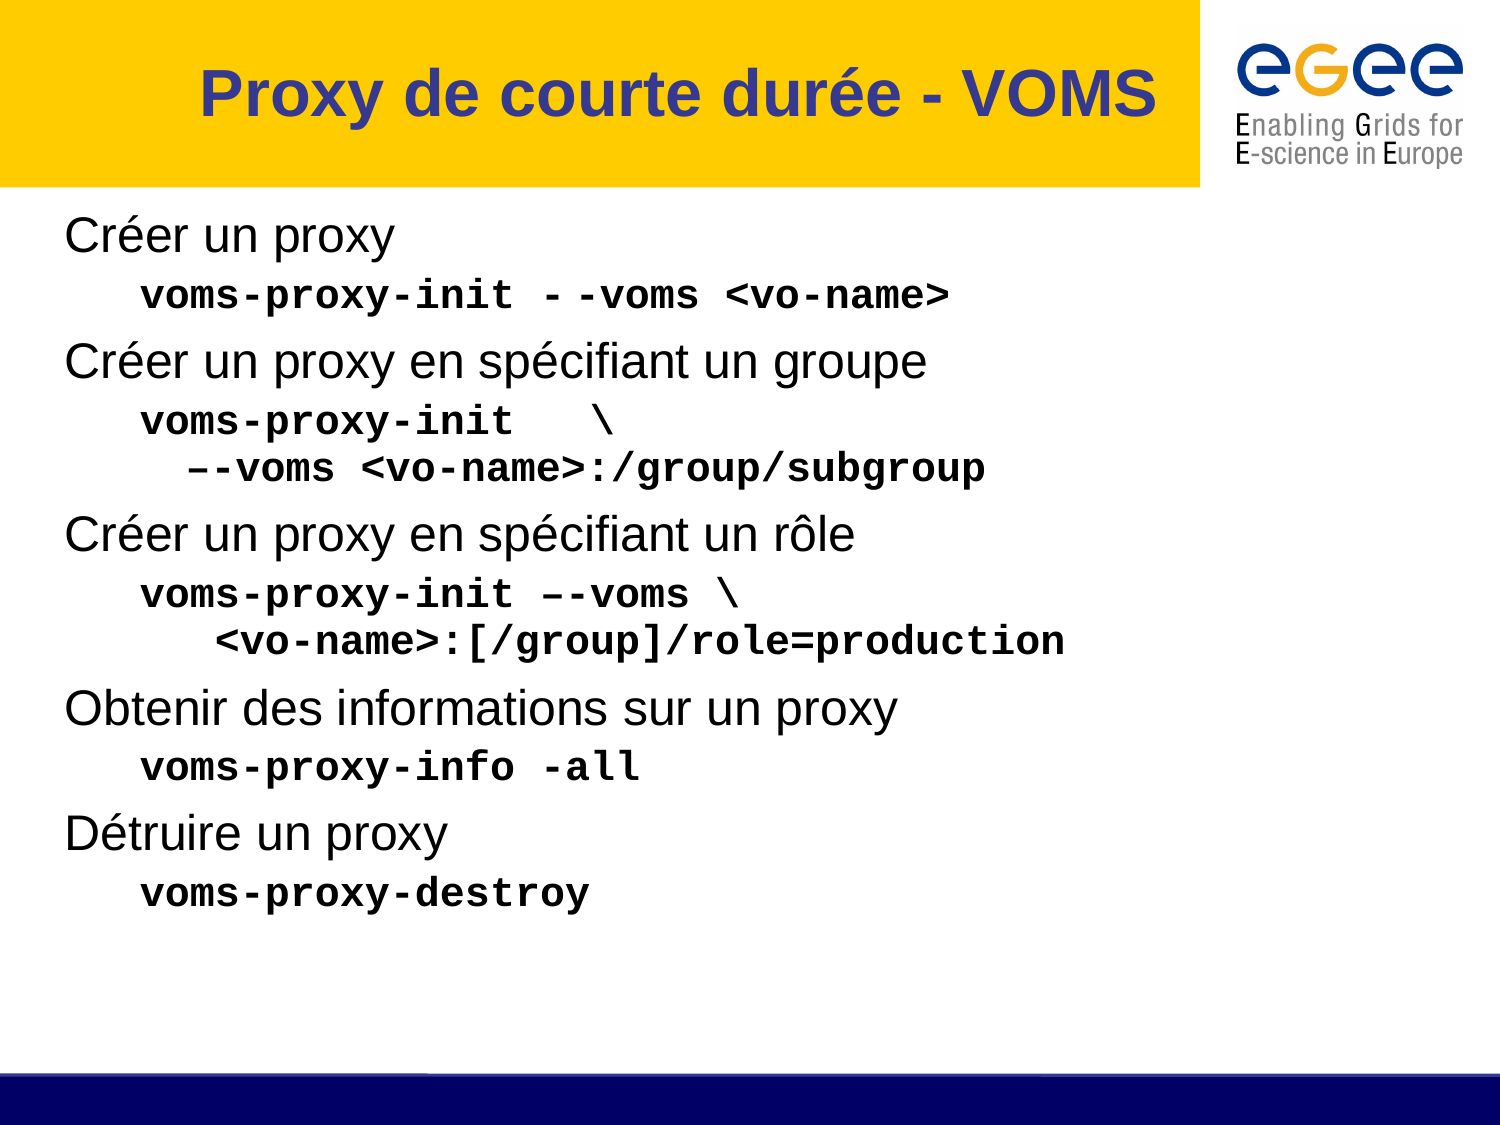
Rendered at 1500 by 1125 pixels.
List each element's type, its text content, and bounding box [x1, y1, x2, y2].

title Proxy de courte durée - VOMS [12, 35, 1174, 152]
list Créer un proxy voms-proxy-init - -voms <vo-name> Créer un proxy en spécifiant un groupe voms-proxy-init \ –-voms <vo-name>:/group/subgroup Créer un proxy en spécifiant un rôle voms-proxy-init –-voms \ <vo-name>:[/group]/role=production Obtenir des informations sur un proxy voms-proxy-info -all Détruire un proxy voms-proxy-destroy [50, 200, 1462, 1051]
picture [1237, 24, 1463, 169]
